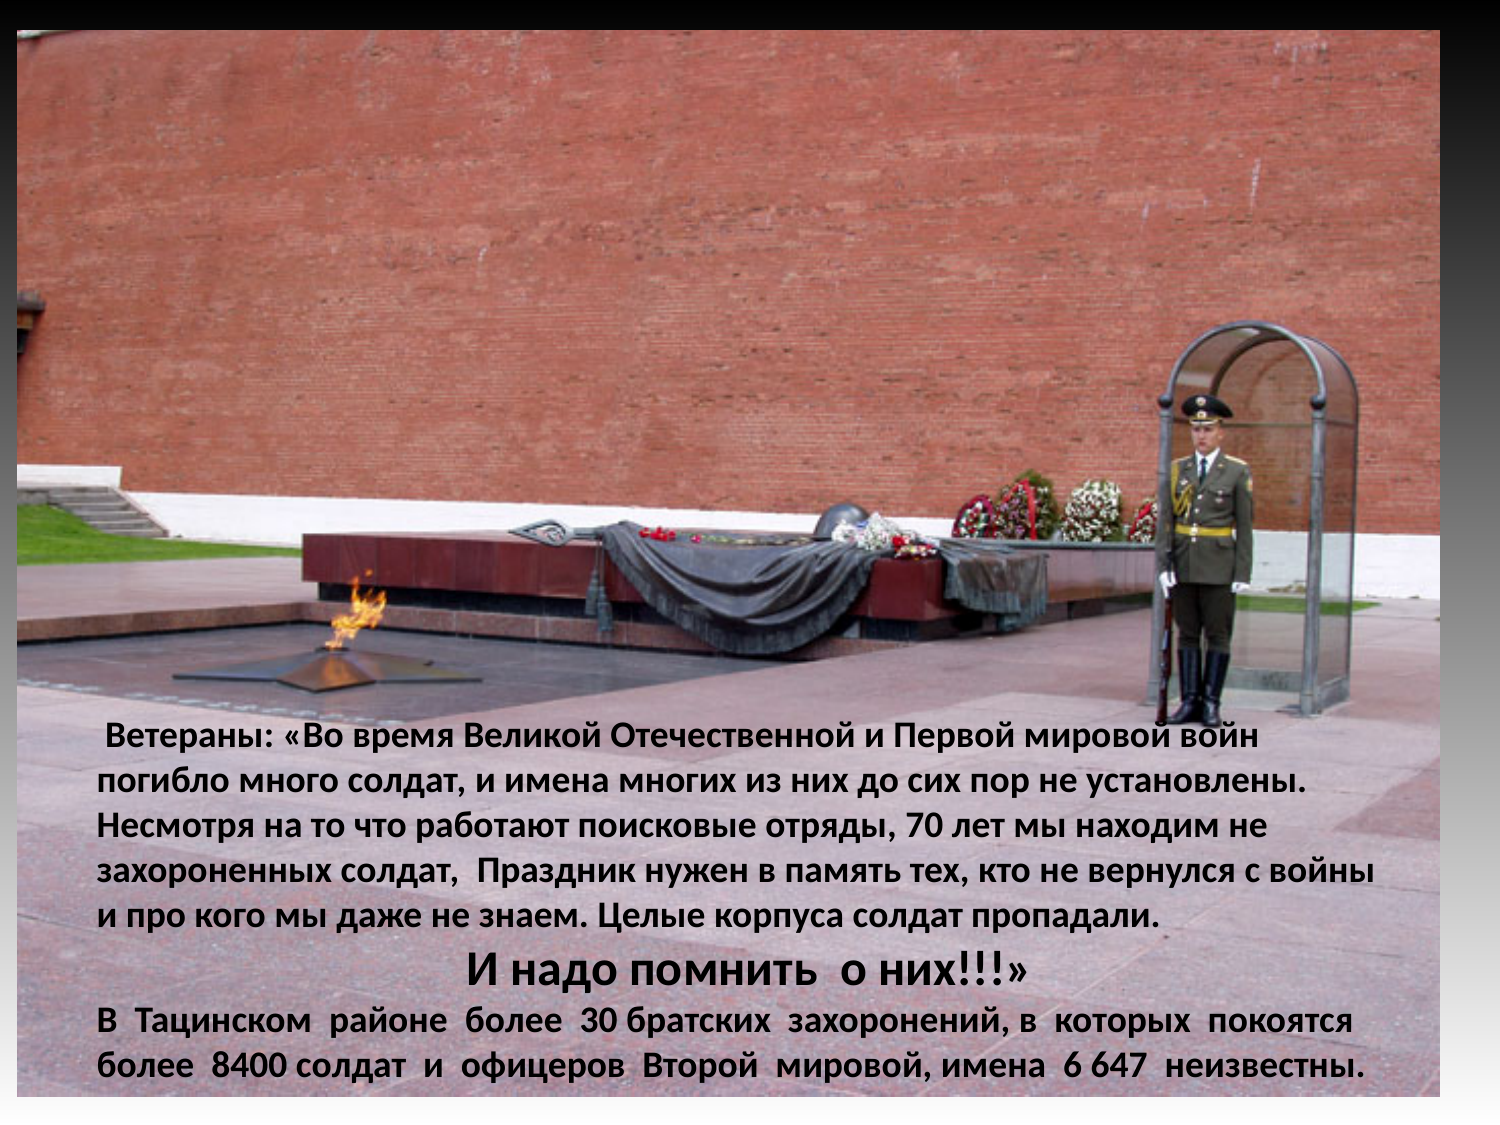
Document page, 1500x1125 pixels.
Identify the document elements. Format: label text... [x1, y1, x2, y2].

text_box Ветераны: «Во время Великой Отечественной и Первой мировой войн погибло много солдат, и имена многих из них до сих пор не установлены. Несмотря на то что работают поисковые отряды, 70 лет мы находим не захороненных солдат, Праздник нужен в память тех, кто не вернулся с войны и про кого мы даже не знаем. Целые корпуса солдат пропадали. И надо помнить о них!!!» В Тацинском районе более 30 братских захоронений, в которых покоятся более 8400 солдат и офицеров Второй мировой, имена 6 647 неизвестны. [81, 703, 1407, 1093]
picture [17, 30, 1440, 1098]
